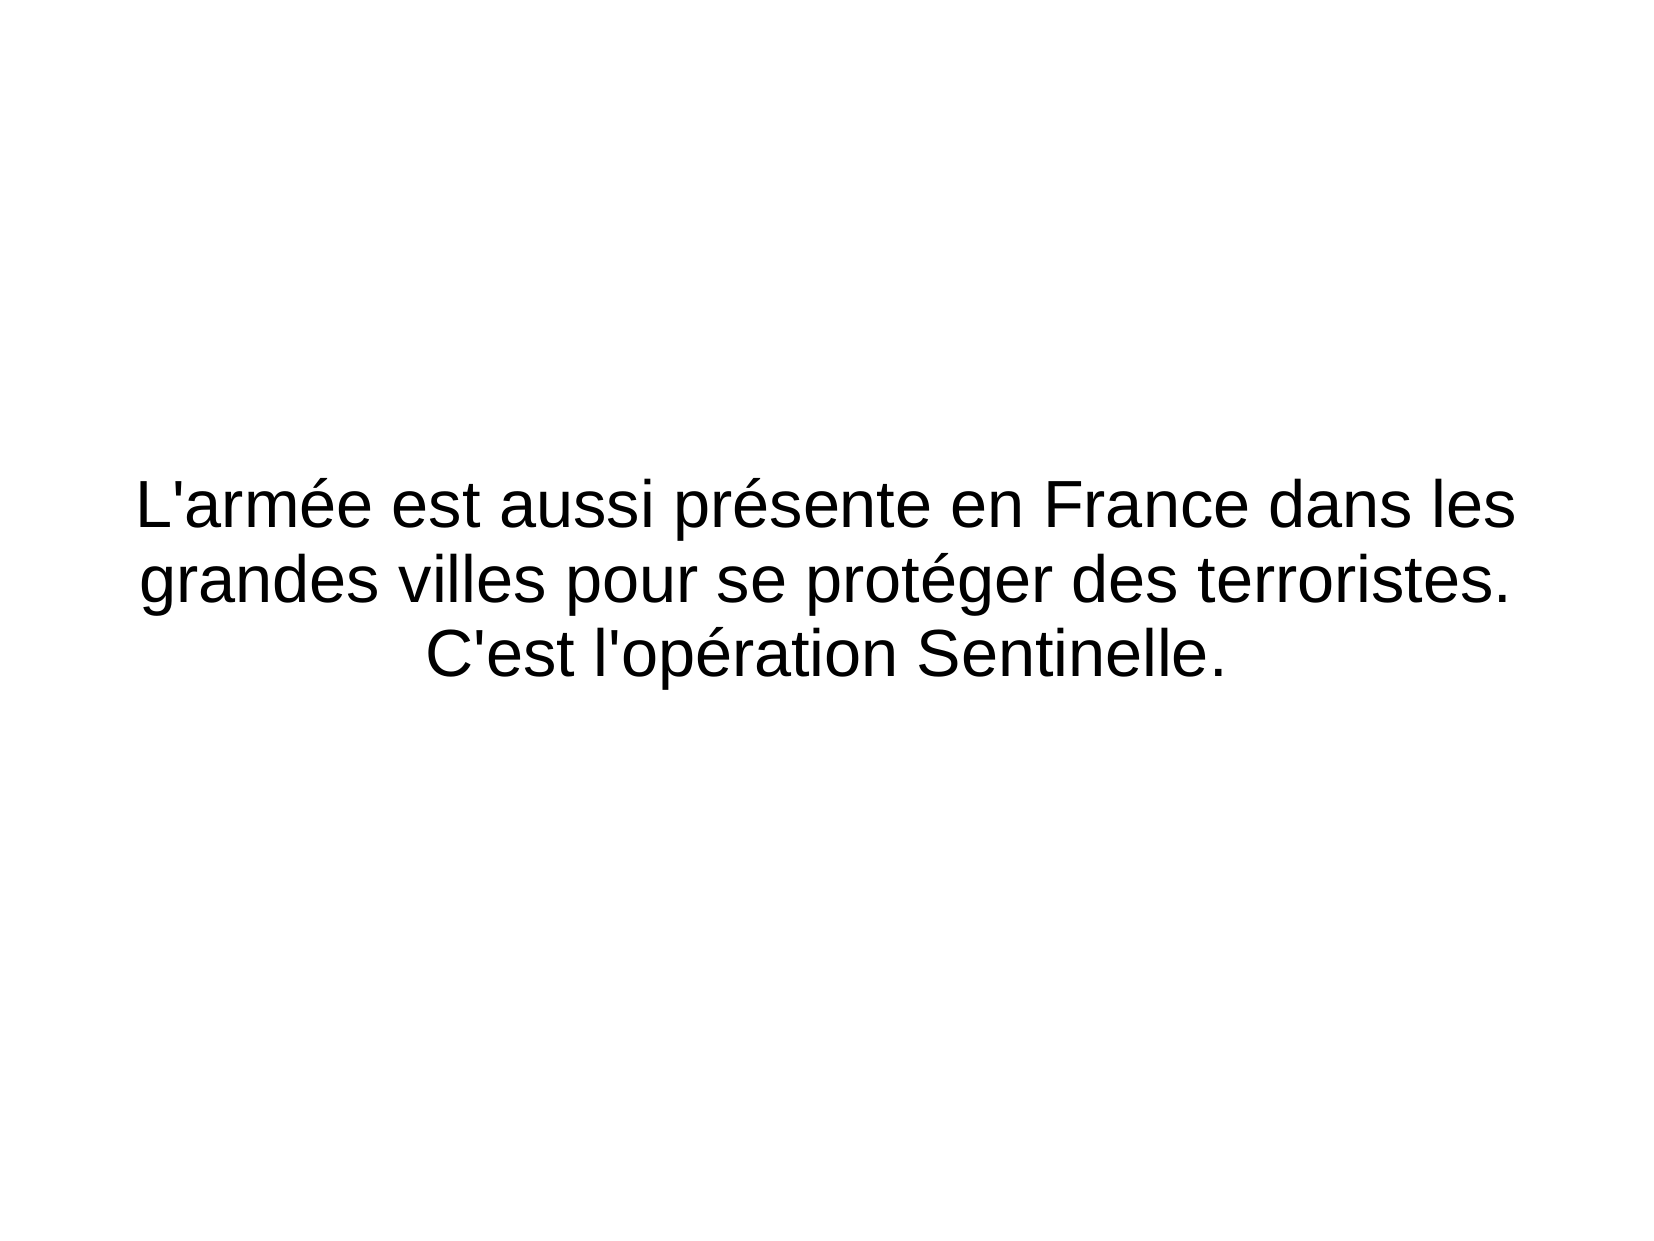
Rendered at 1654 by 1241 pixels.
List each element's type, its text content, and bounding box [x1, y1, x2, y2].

subtitle L'armée est aussi présente en France dans les grandes villes pour se protéger des terroristes. C'est l'opération Sentinelle. [82, 49, 1571, 1109]
